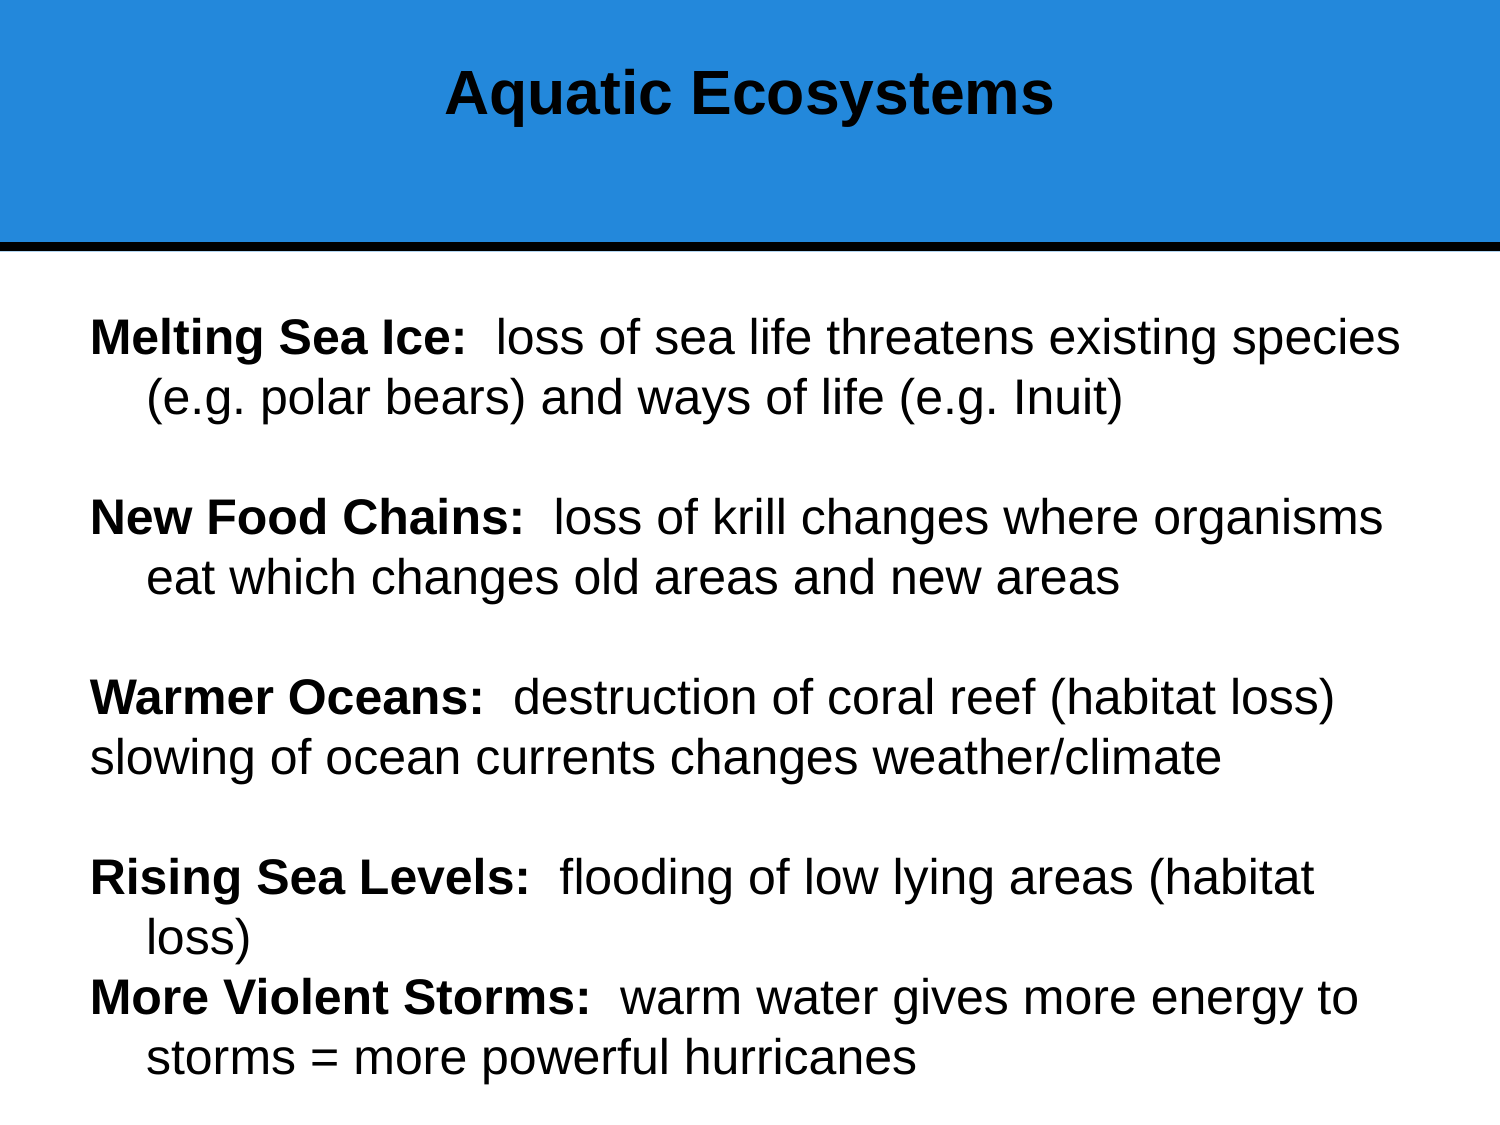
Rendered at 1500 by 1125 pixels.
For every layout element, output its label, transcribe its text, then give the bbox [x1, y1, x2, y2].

text_box Melting Sea Ice: loss of sea life threatens existing species (e.g. polar bears) and ways of life (e.g. Inuit) New Food Chains: loss of krill changes where organisms eat which changes old areas and new areas Warmer Oceans: destruction of coral reef (habitat loss) slowing of ocean currents changes weather/climate Rising Sea Levels: flooding of low lying areas (habitat loss) More Violent Storms: warm water gives more energy to storms = more powerful hurricanes [75, 262, 1425, 1078]
text_box Aquatic Ecosystems [75, 45, 1425, 233]
